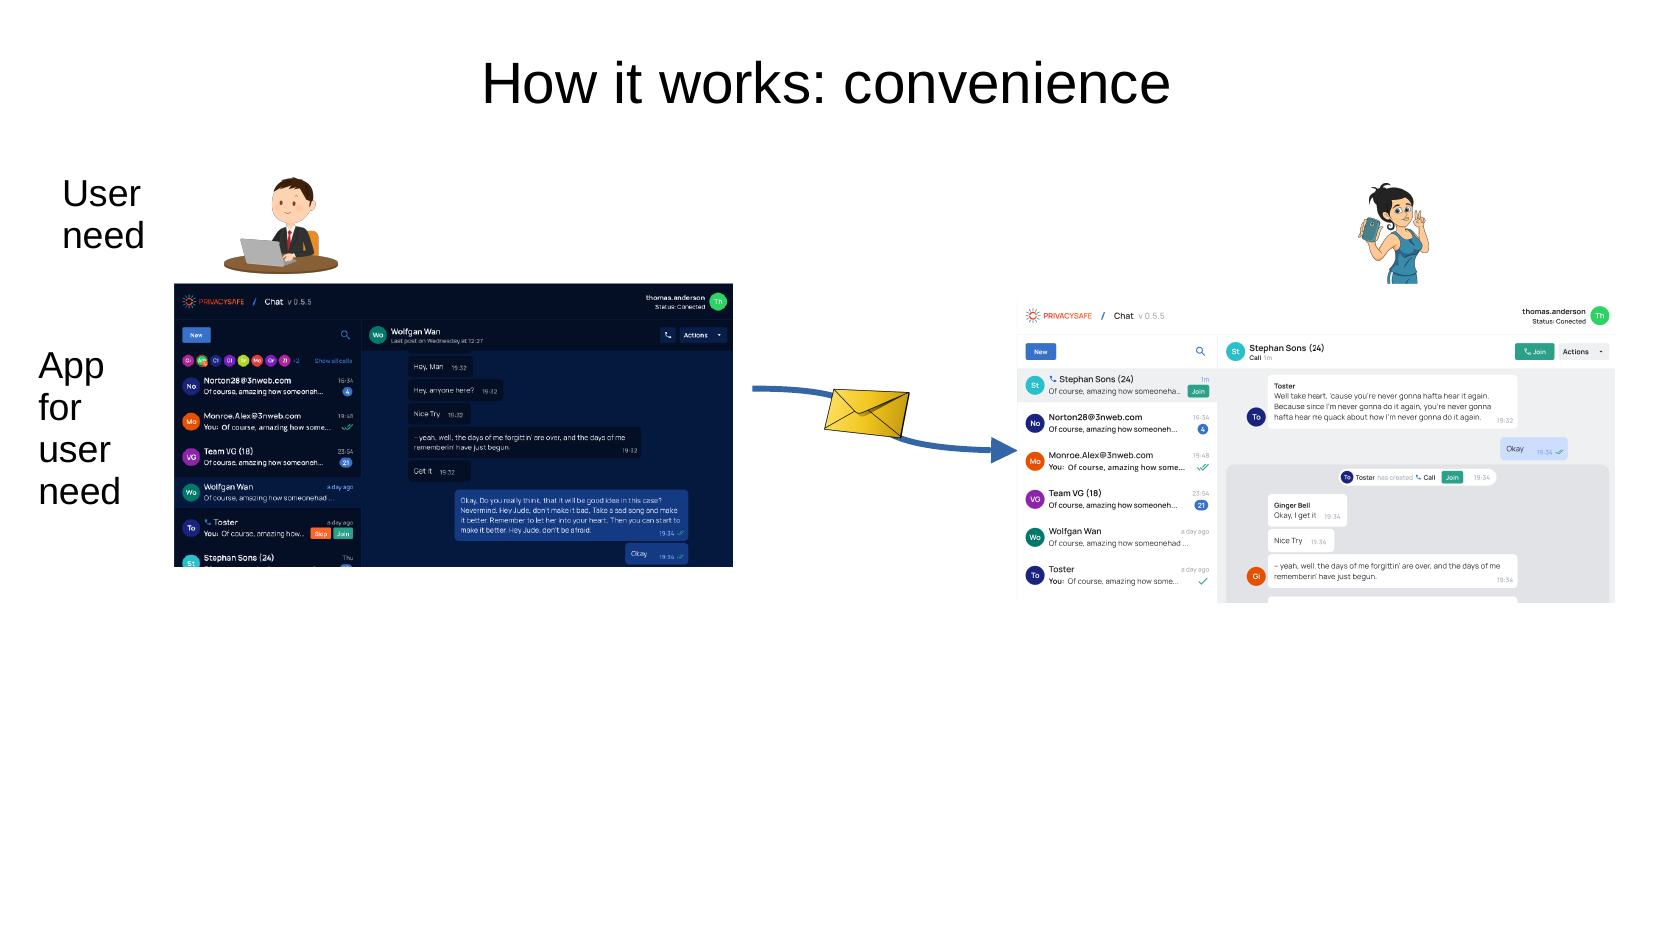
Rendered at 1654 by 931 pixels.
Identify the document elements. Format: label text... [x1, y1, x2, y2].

picture [174, 283, 733, 567]
text_box User need [47, 165, 201, 265]
picture [1017, 298, 1615, 603]
picture [224, 177, 338, 274]
picture [1358, 183, 1429, 284]
title How it works: convenience [82, 37, 1571, 130]
picture [824, 388, 910, 439]
text_box App for user need [23, 336, 166, 520]
